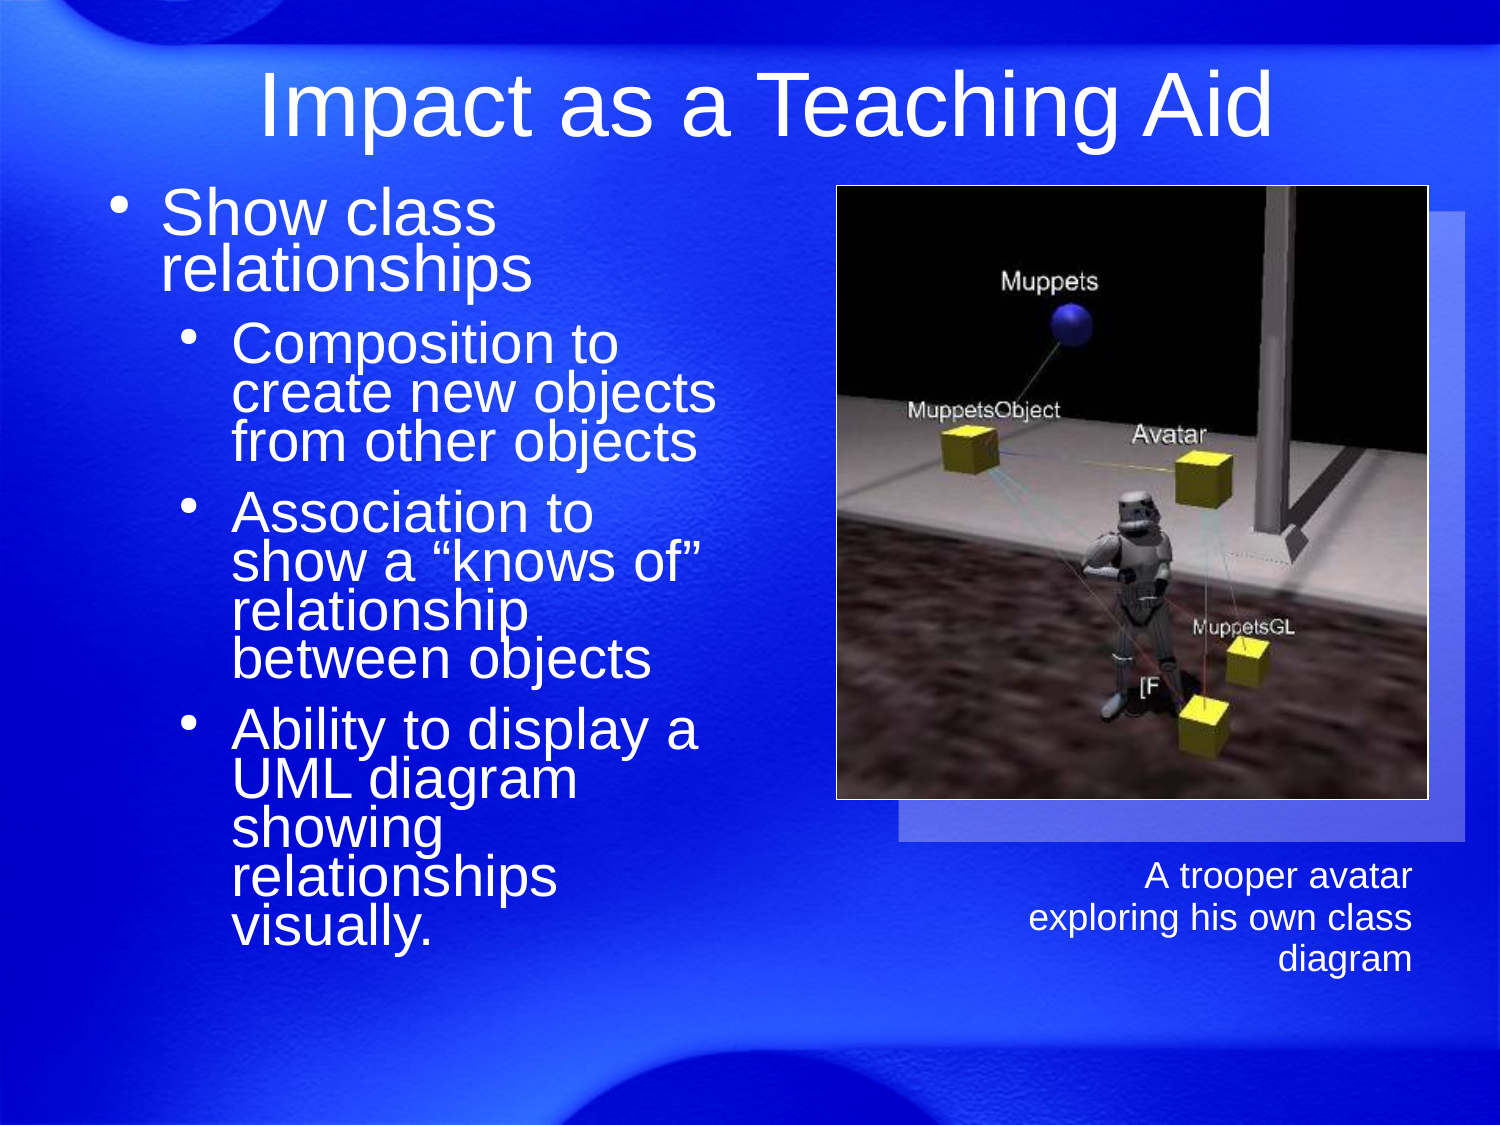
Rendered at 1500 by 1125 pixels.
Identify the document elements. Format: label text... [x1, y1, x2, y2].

picture [0, 0, 1500, 1125]
text_box A trooper avatar exploring his own class diagram [890, 841, 1428, 1079]
list Show class relationships Composition to create new objects from other objects Association to show a “knows of” relationship between objects Ability to display a UML diagram showing relationships visually. [75, 183, 751, 1106]
title Impact as a Teaching Aid [62, 37, 1440, 163]
text_box [898, 211, 1466, 842]
